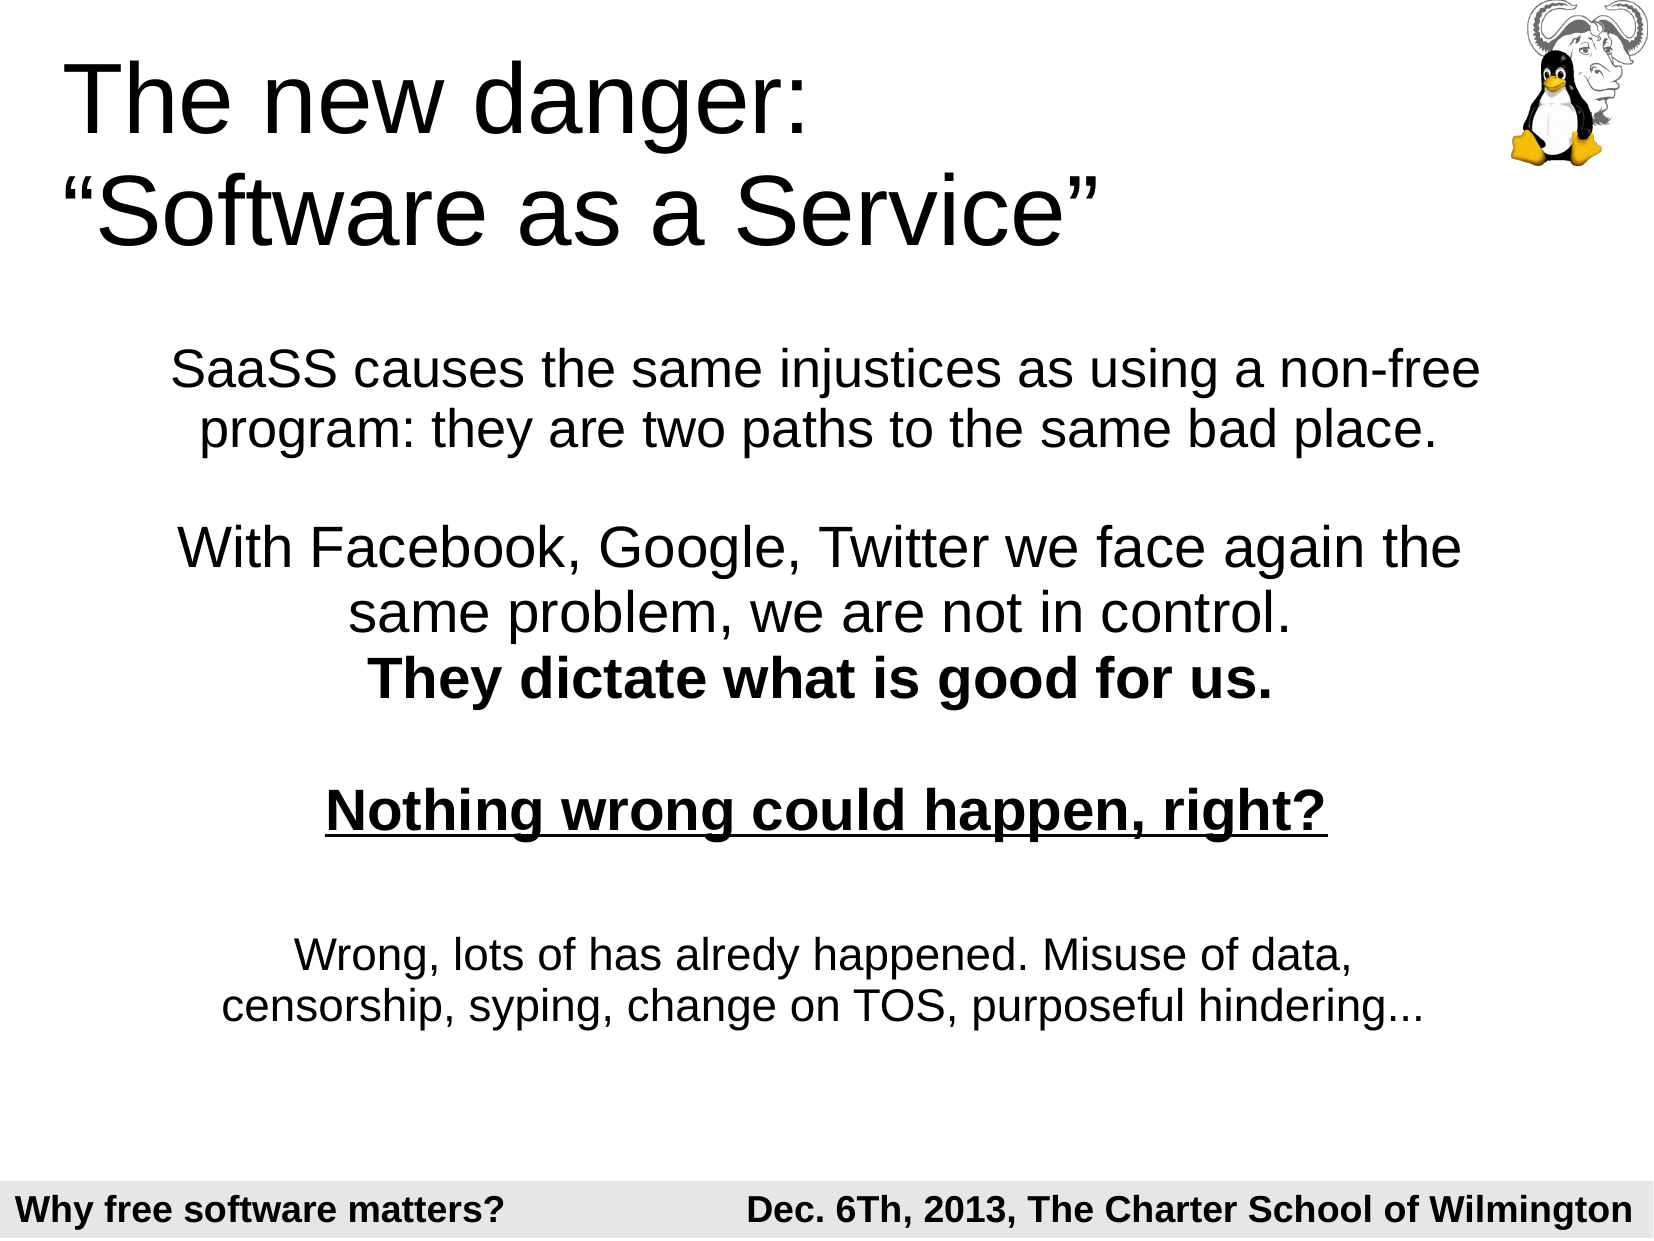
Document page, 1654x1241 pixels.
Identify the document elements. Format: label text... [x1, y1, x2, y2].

text_box Why free software matters? Dec. 6Th, 2013, The Charter School of Wilmington [0, 1181, 1654, 1238]
picture [1511, 0, 1648, 166]
text_box Wrong, lots of has alredy happened. Misuse of data, censorship, syping, change on TOS, purposeful hindering... [206, 921, 1447, 1039]
text_box Nothing wrong could happen, right? [310, 770, 1343, 851]
text_box SaaSS causes the same injustices as using a non-free program: they are two paths to the same bad place. [61, 330, 1593, 468]
text_box With Facebook, Google, Twitter we face again the same problem, we are not in control. They dictate what is good for us. [162, 507, 1492, 733]
text_box The new danger: “Software as a Service” [47, 35, 1501, 275]
